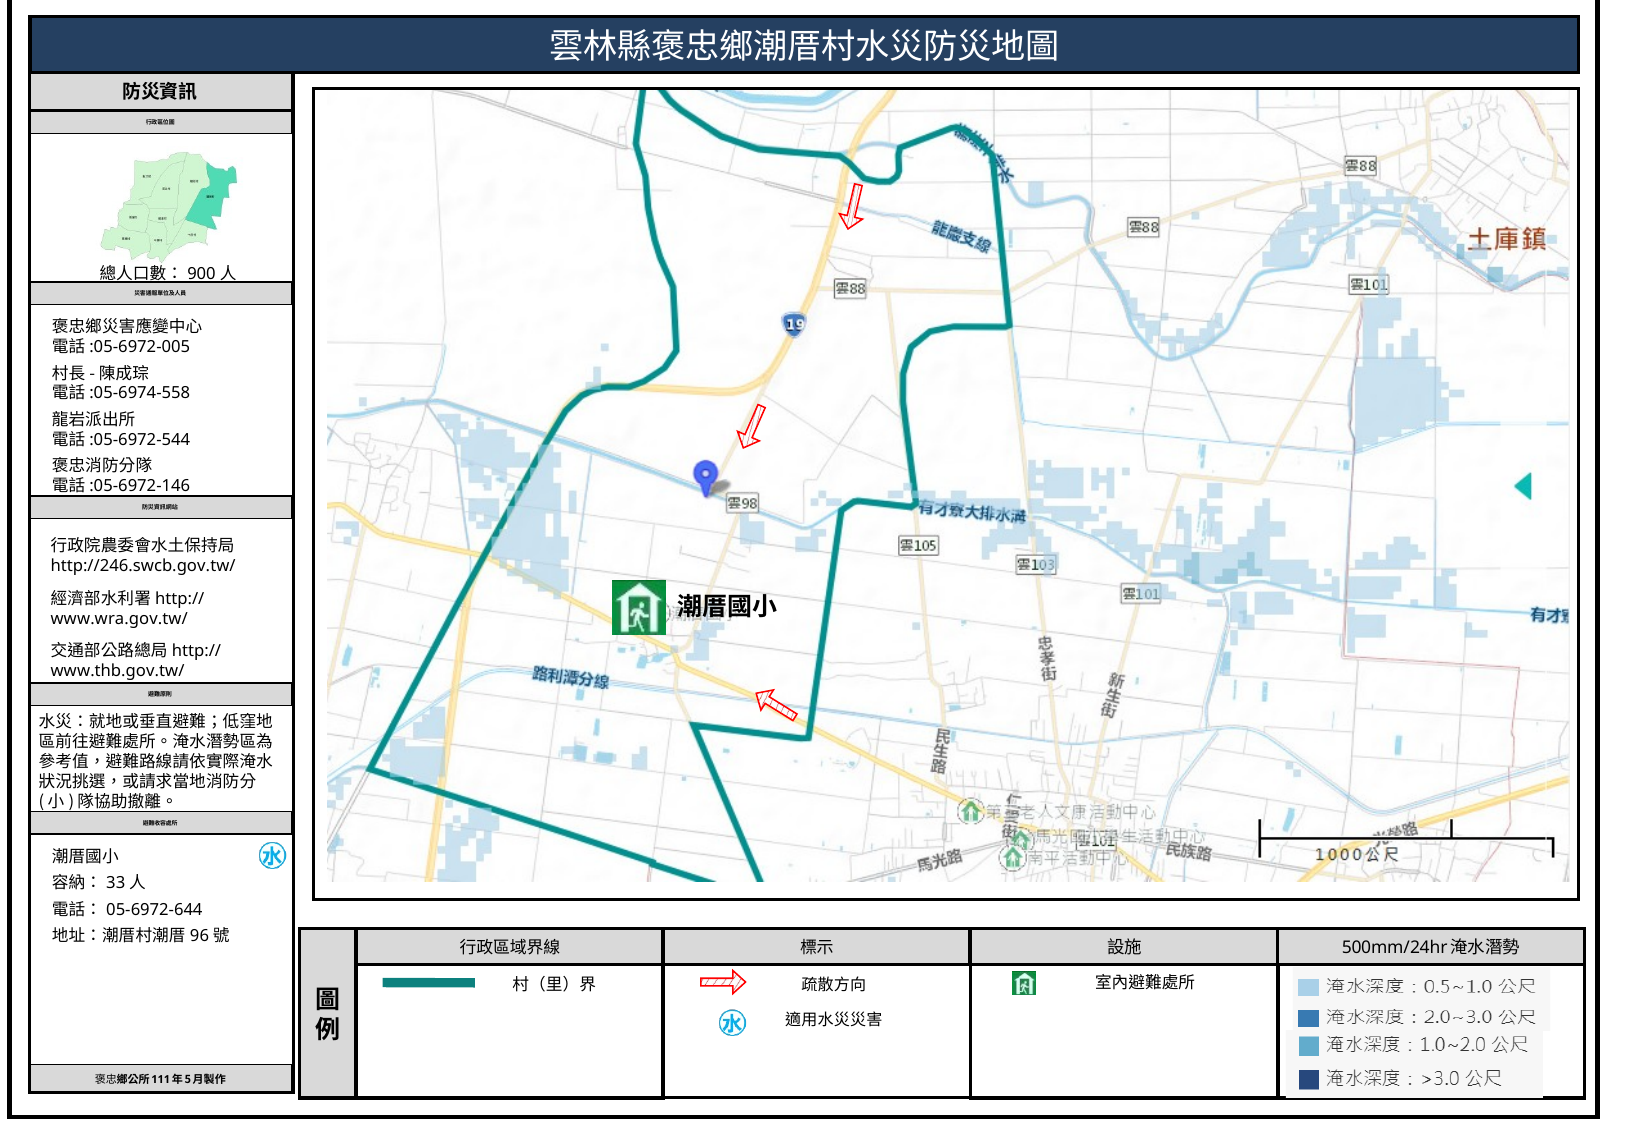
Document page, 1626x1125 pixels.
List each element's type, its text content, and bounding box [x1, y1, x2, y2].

picture [1285, 967, 1551, 1098]
text_box 圖例 [301, 930, 356, 1096]
text_box 設施 [970, 928, 1277, 965]
text_box 行政區域界線 [356, 930, 664, 965]
text_box 行政區位圖 [31, 110, 292, 134]
text_box 災害通報單位及人員 [31, 281, 292, 305]
text_box 行政院農委會水土保持局http://246.swcb.gov.tw/ 經濟部水利署http://www.wra.gov.tw/ 交通部公路總局http://www.thb.gov.tw/ [35, 527, 303, 688]
text_box 標示 [664, 930, 970, 965]
text_box 室內避難處所 [994, 965, 1297, 1001]
text_box 潮厝國小 [662, 582, 859, 628]
text_box 疏散方向 [695, 966, 974, 1000]
text_box 雲林縣褒忠鄉潮厝村水災防災地圖 [29, 16, 1579, 73]
text_box 防災資訊網站 [31, 495, 292, 519]
text_box 水災：就地或垂直避難；低窪地區前往避難處所。淹水潛勢區為參考值，避難路線請依實際淹水狀況挑選，或請求當地消防分(小)隊協助撤離。 [23, 703, 301, 819]
text_box 適用水災災害 [694, 1000, 974, 1036]
text_box 防災資訊 [31, 74, 292, 110]
text_box [700, 970, 746, 994]
text_box 避難收容處所 [31, 819, 292, 835]
text_box 褒忠鄉災害應變中心 電話:05-6972-005 村長-陳成琮 電話:05-6974-558 龍岩派出所 電話:05-6972-544 褒忠消防分隊 電話:05-6972-146 [37, 308, 301, 503]
text_box 村（里）界 [414, 966, 695, 1002]
picture [68, 146, 269, 268]
text_box 褒忠鄉公所111年5月製作 [31, 1064, 292, 1091]
text_box 500mm/24hr淹水潛勢 [1277, 928, 1585, 965]
text_box 總人口數：900人 [68, 255, 268, 291]
text_box [839, 183, 863, 229]
picture [716, 1008, 747, 1037]
text_box 避難原則 [31, 683, 292, 703]
text_box 潮厝國小 容納：33人 電話：05-6972-644 地址：潮厝村潮厝96號 [37, 838, 301, 953]
picture [327, 90, 1570, 883]
picture [257, 840, 288, 870]
text_box [756, 689, 798, 721]
text_box [737, 404, 766, 448]
